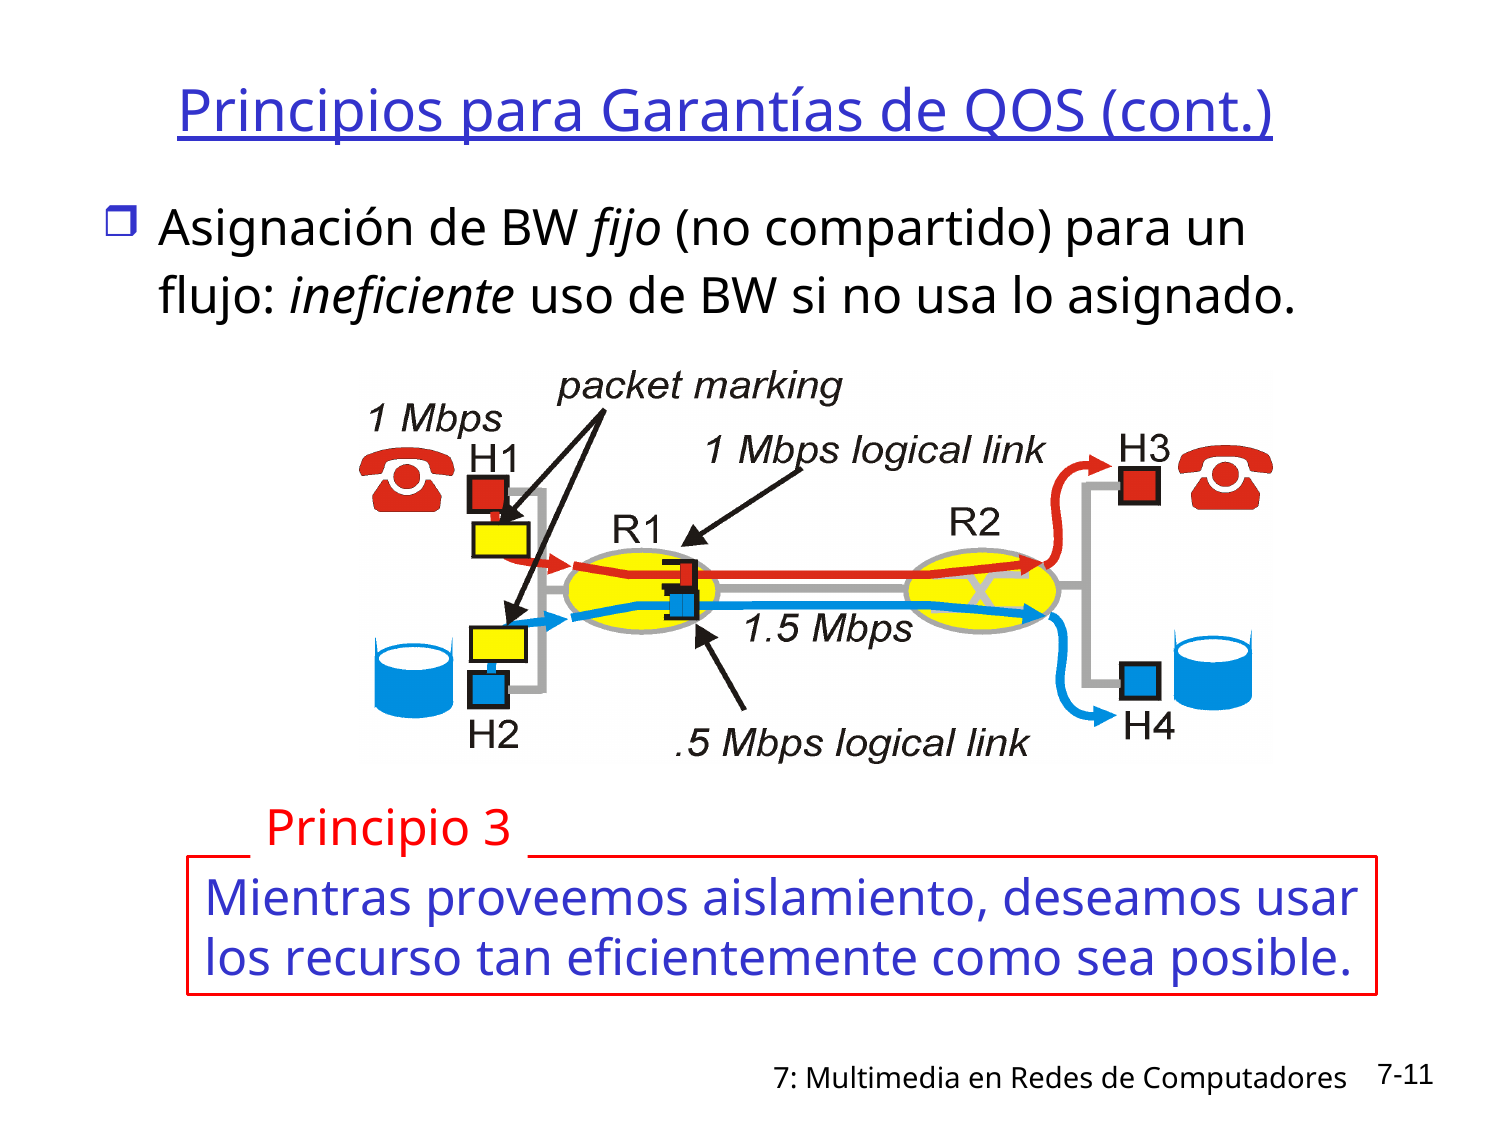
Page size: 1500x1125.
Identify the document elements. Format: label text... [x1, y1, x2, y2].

picture [359, 370, 1273, 764]
title Principios para Garantías de QOS (cont.) [87, 37, 1363, 181]
list Asignación de BW fijo (no compartido) para un flujo: ineficiente uso de BW si no usa lo asignado. [87, 184, 1363, 384]
text_box Mientras proveemos aislamiento, deseamos usar los recurso tan eficientemente como sea posible. [187, 856, 1377, 995]
text_box Principio 3 [250, 787, 528, 863]
